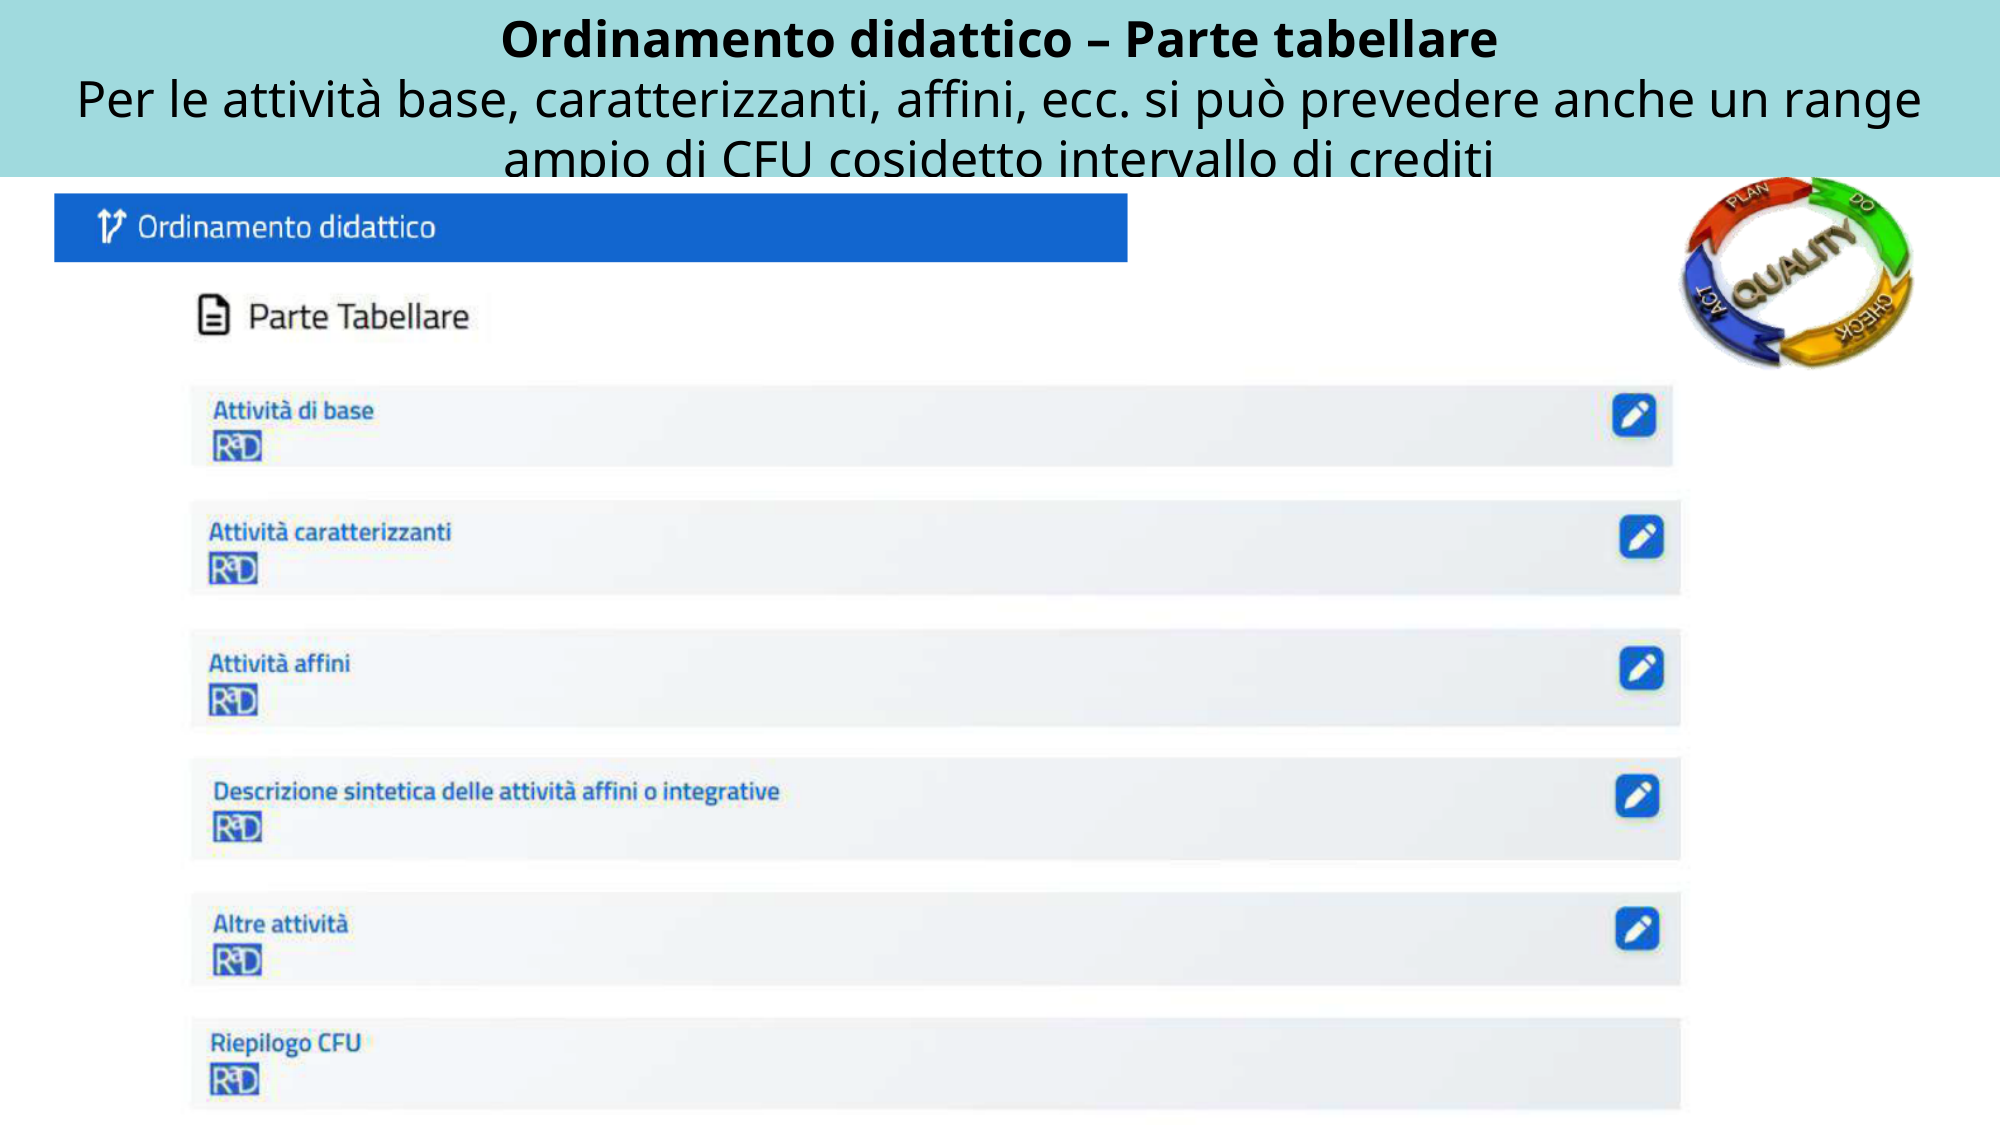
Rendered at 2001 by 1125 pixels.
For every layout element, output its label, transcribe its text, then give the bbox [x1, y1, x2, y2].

text_box Ordinamento didattico – Parte tabellare Per le attività base, caratterizzanti, affini, ecc. si può prevedere anche un range ampio di CFU cosidetto intervallo di crediti [0, 0, 2000, 177]
picture [0, 177, 2000, 1125]
